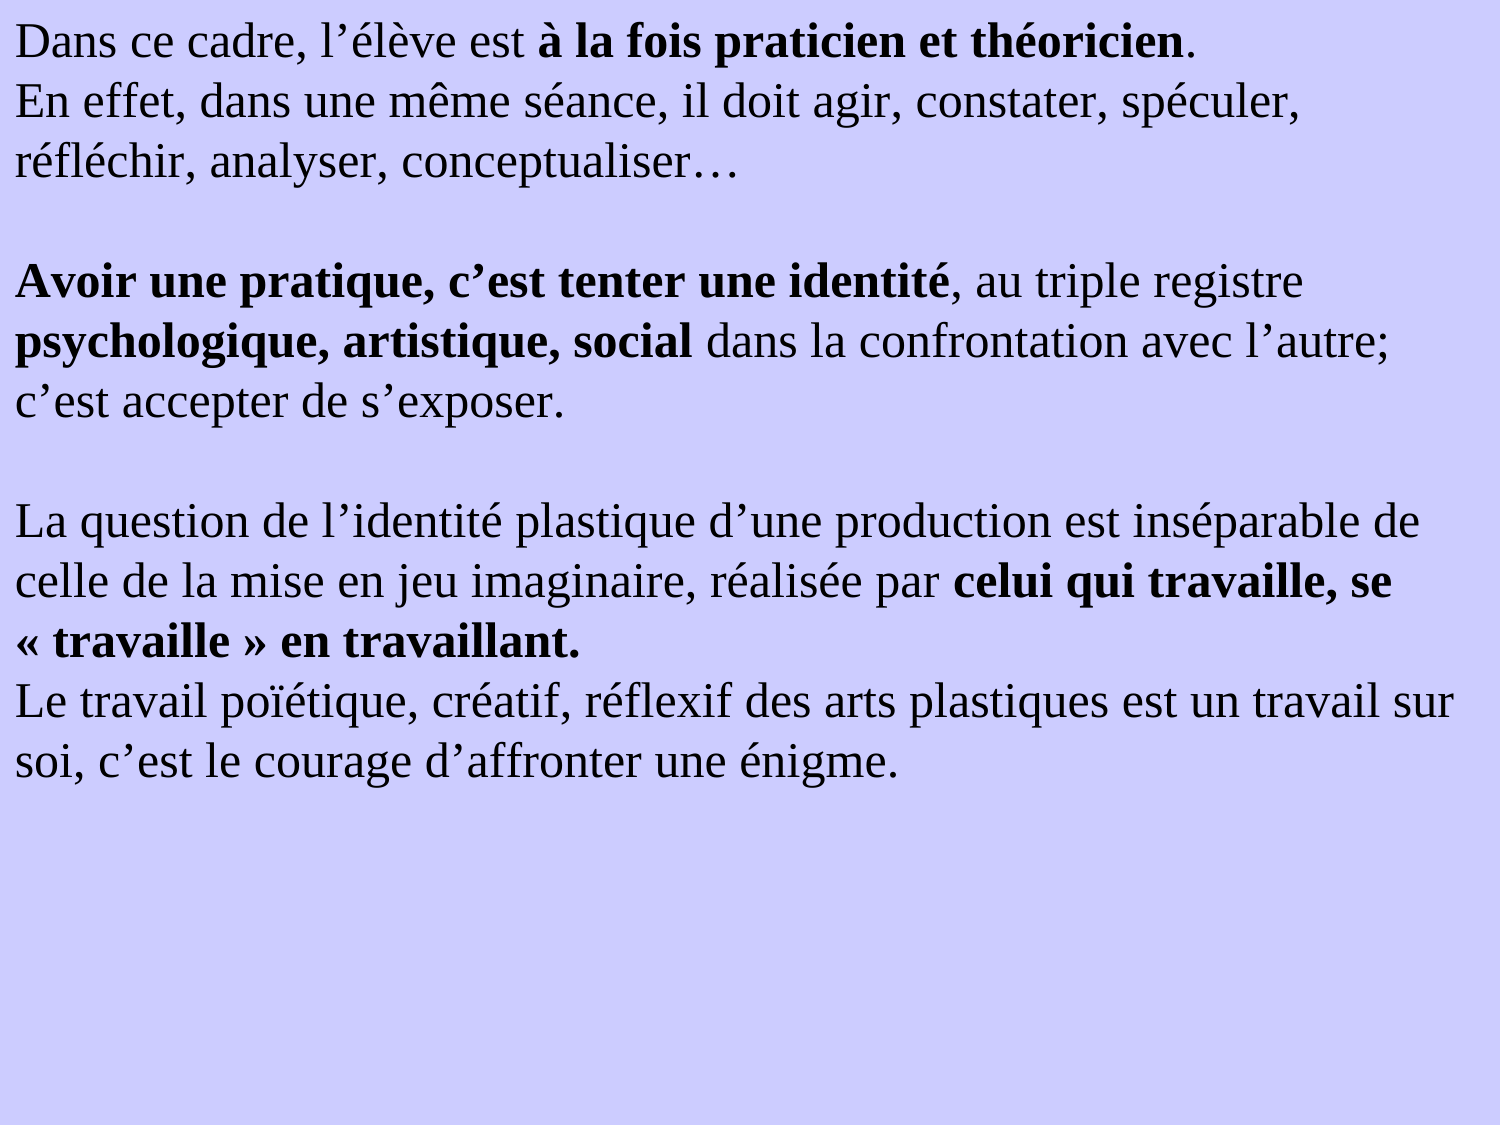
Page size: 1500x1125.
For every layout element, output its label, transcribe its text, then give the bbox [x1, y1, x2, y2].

text_box Dans ce cadre, l’élève est à la fois praticien et théoricien. En effet, dans une même séance, il doit agir, constater, spéculer, réfléchir, analyser, conceptualiser… Avoir une pratique, c’est tenter une identité, au triple registre psychologique, artistique, social dans la confrontation avec l’autre; c’est accepter de s’exposer. La question de l’identité plastique d’une production est inséparable de celle de la mise en jeu imaginaire, réalisée par celui qui travaille, se « travaille » en travaillant. Le travail poïétique, créatif, réflexif des arts plastiques est un travail sur soi, c’est le courage d’affronter une énigme. [0, 0, 1500, 1125]
